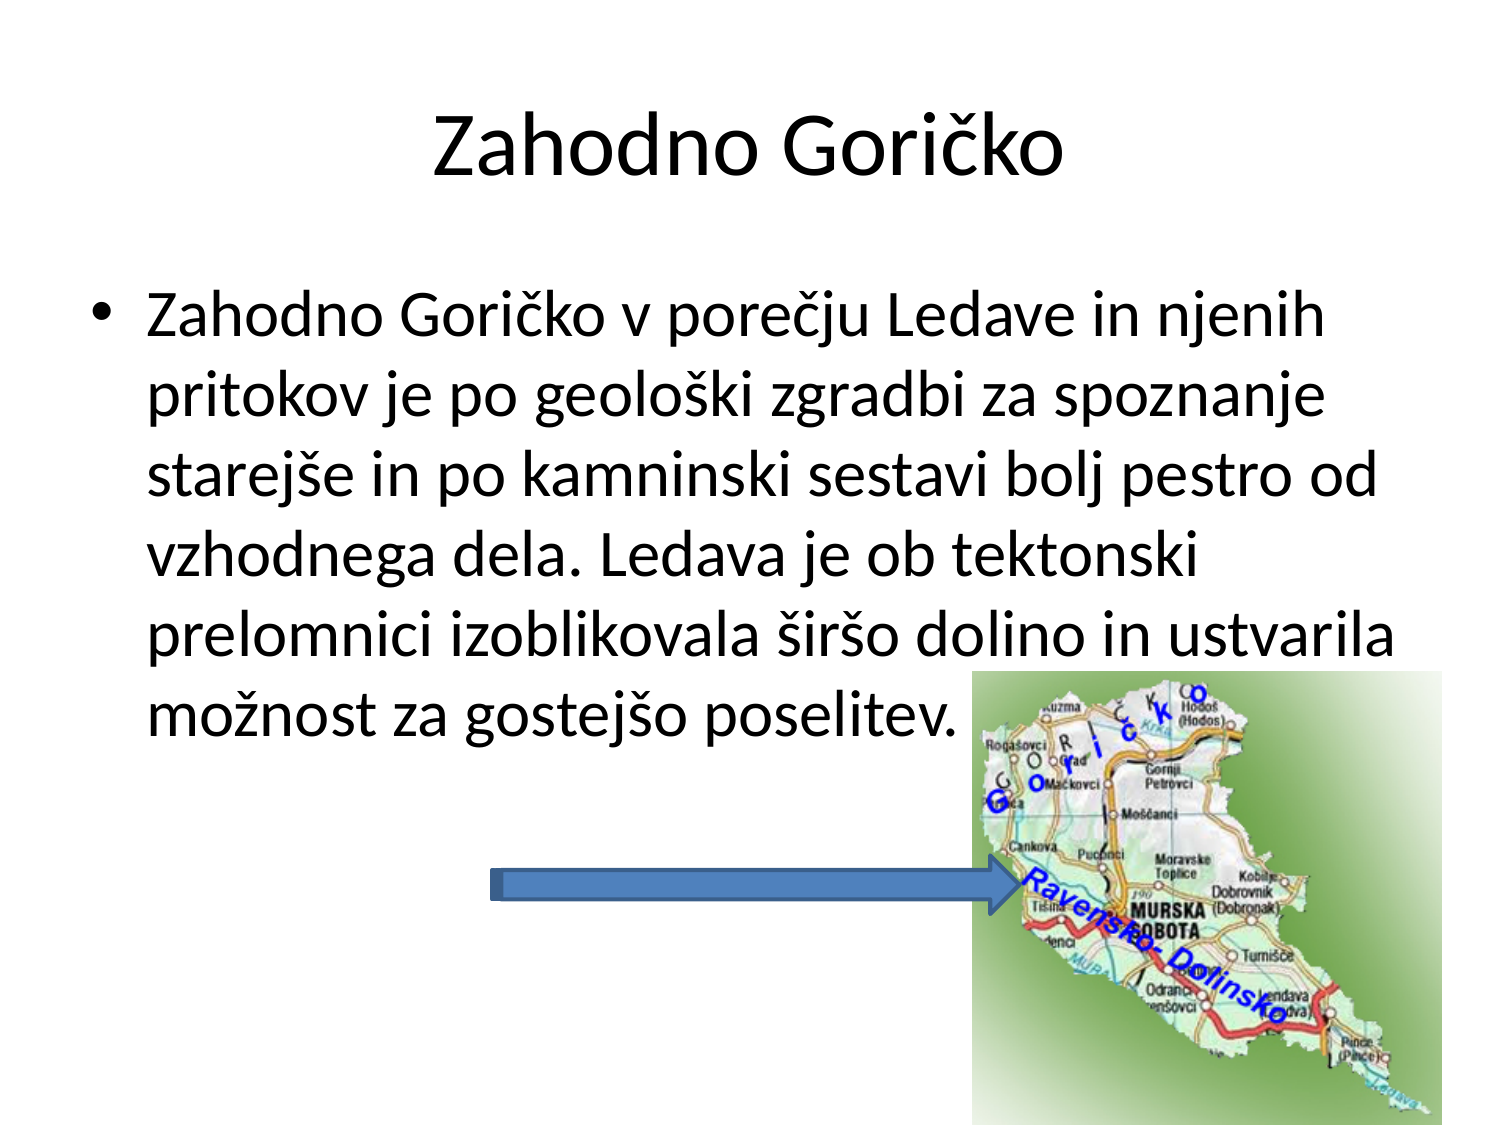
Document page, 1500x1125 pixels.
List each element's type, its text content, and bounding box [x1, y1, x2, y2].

text_box [501, 855, 1020, 914]
picture [972, 671, 1442, 1125]
title Zahodno Goričko [75, 45, 1425, 233]
text_box [495, 870, 500, 900]
list Zahodno Goričko v porečju Ledave in njenih pritokov je po geološki zgradbi za spoznanje starejše in po kamninski sestavi bolj pestro od vzhodnega dela. Ledava je ob tektonski prelomnici izoblikovala širšo dolino in ustvarila možnost za gostejšo poselitev. [75, 262, 1425, 1005]
